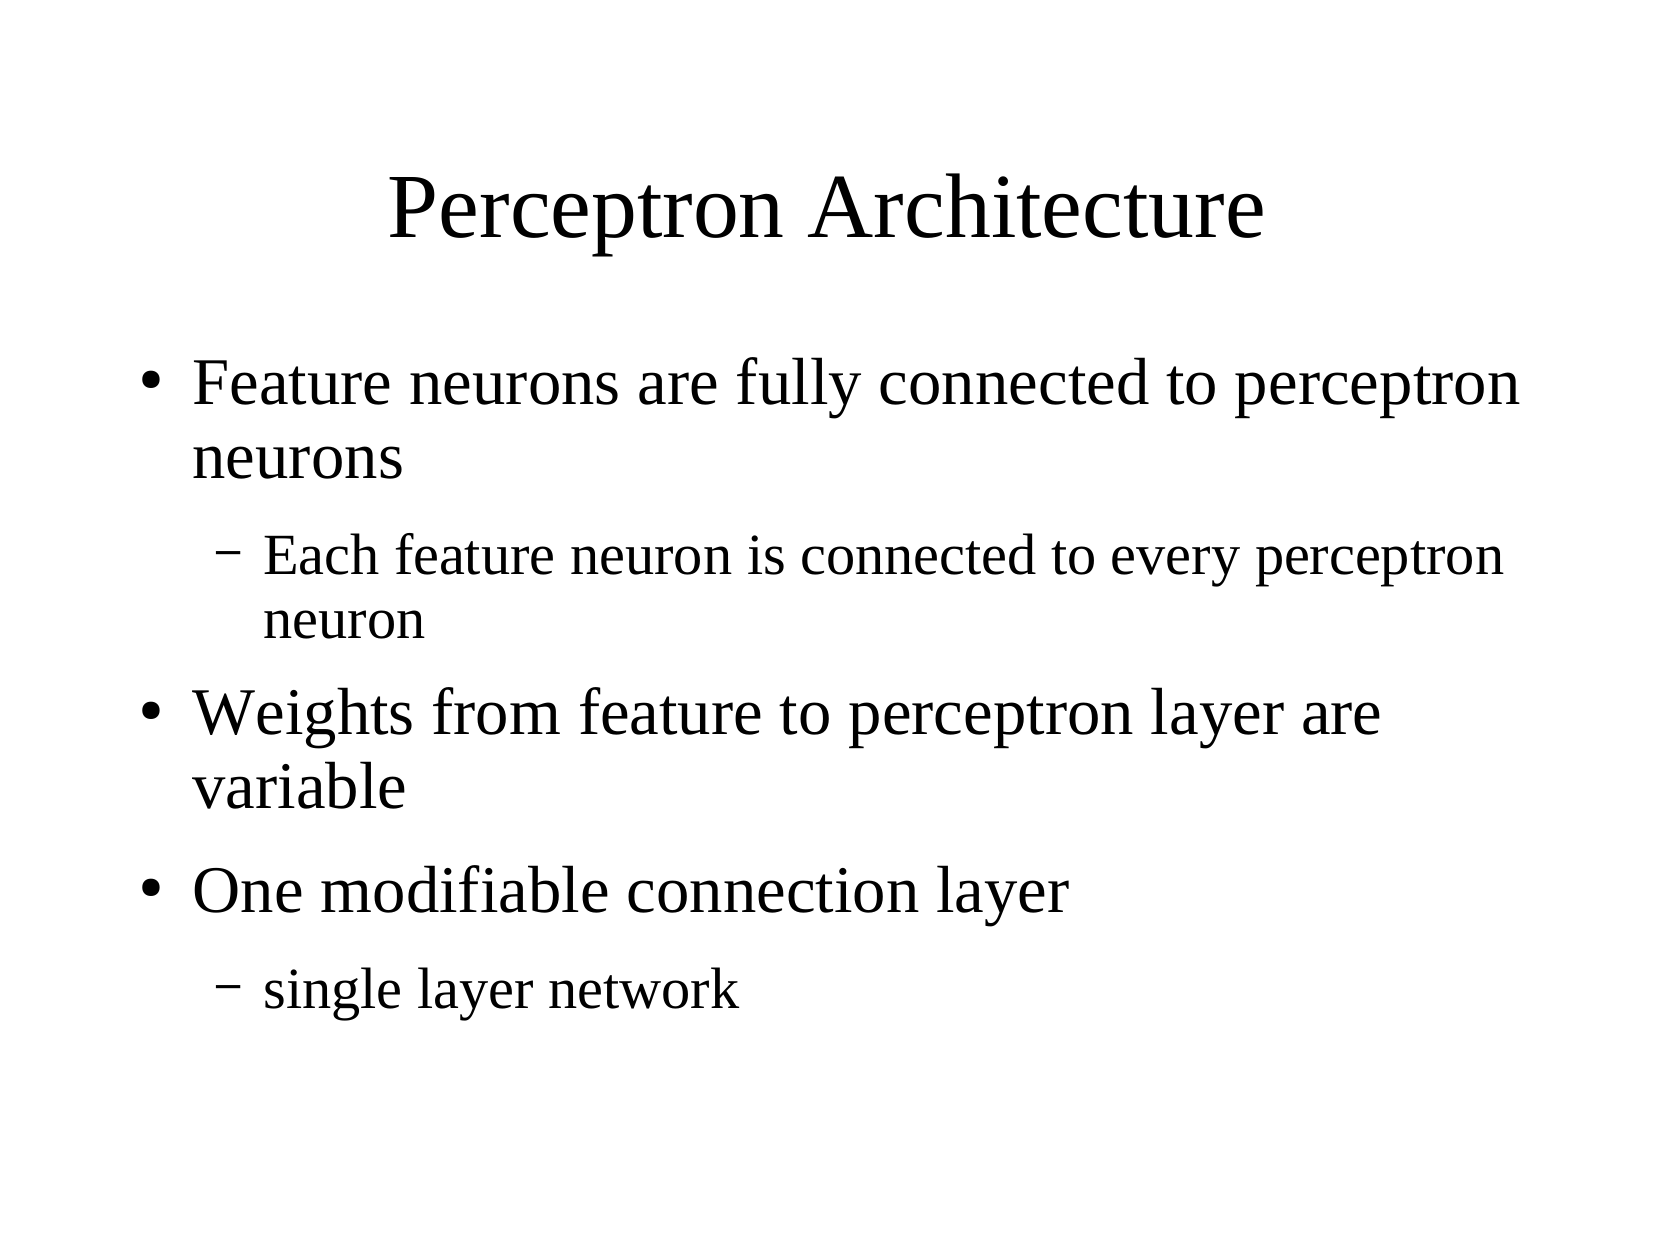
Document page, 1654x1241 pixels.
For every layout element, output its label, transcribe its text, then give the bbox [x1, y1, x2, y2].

list Feature neurons are fully connected to perceptron neurons Each feature neuron is connected to every perceptron neuron Weights from feature to perceptron layer are variable One modifiable connection layer single layer network [121, 344, 1534, 1127]
title Perceptron Architecture [121, 102, 1534, 311]
